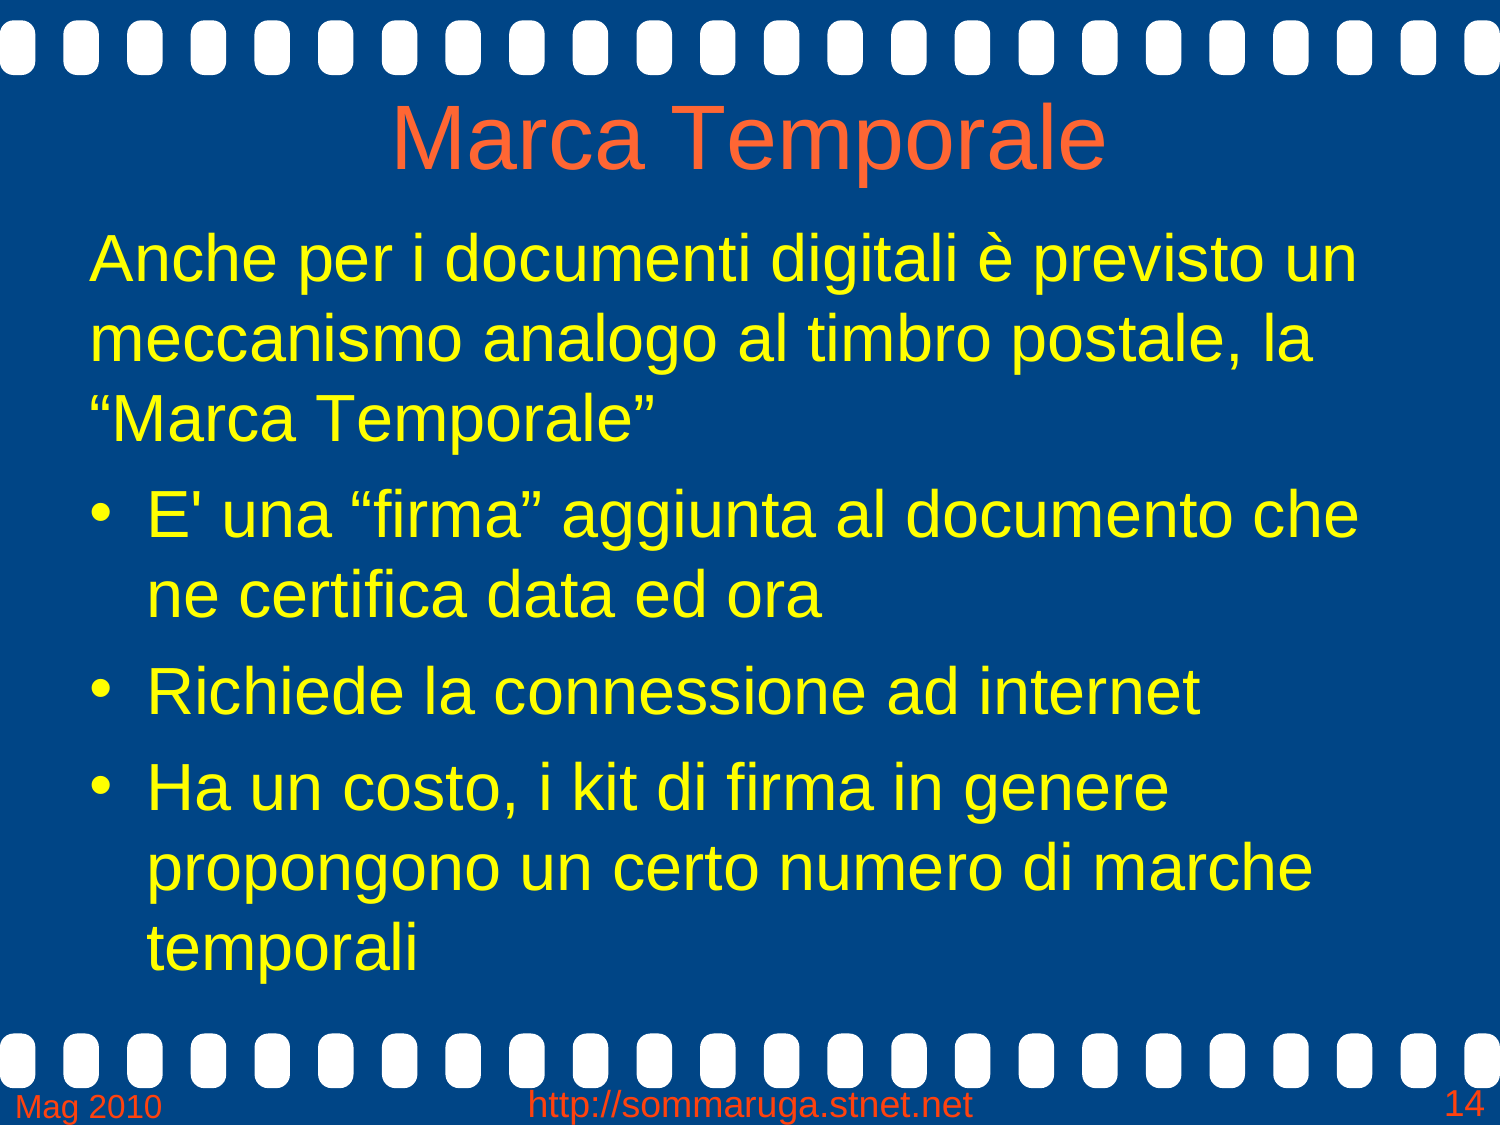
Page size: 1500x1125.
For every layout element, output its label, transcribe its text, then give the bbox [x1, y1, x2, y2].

title Marca Temporale [75, 70, 1426, 196]
list Anche per i documenti digitali è previsto un meccanismo analogo al timbro postale, la “Marca Temporale” E' una “firma” aggiunta al documento che ne certifica data ed ora Richiede la connessione ad internet Ha un costo, i kit di firma in genere propongono un certo numero di marche temporali [75, 206, 1426, 1006]
